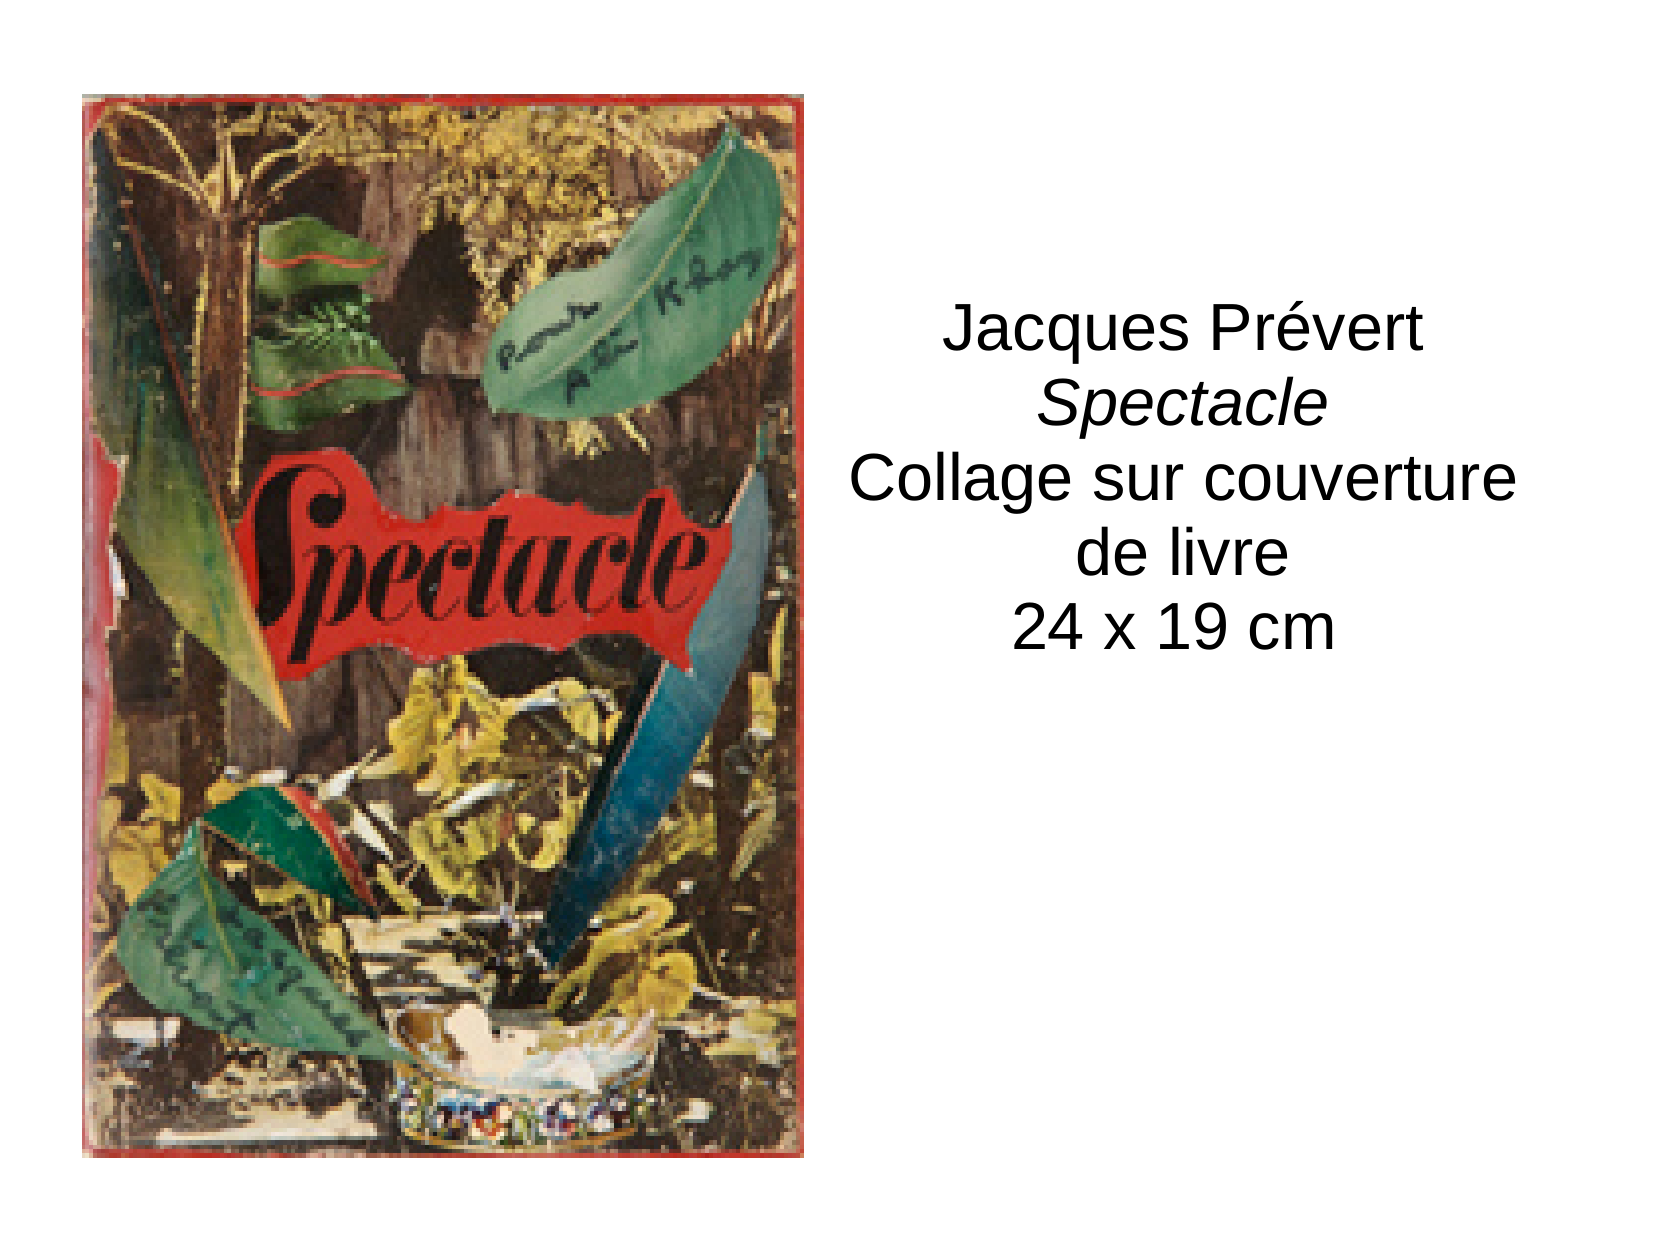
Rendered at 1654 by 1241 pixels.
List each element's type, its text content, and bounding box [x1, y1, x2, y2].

picture [82, 94, 804, 1158]
list Jacques Prévert Spectacle Collage sur couverture de livre 24 x 19 cm [828, 290, 1539, 1010]
